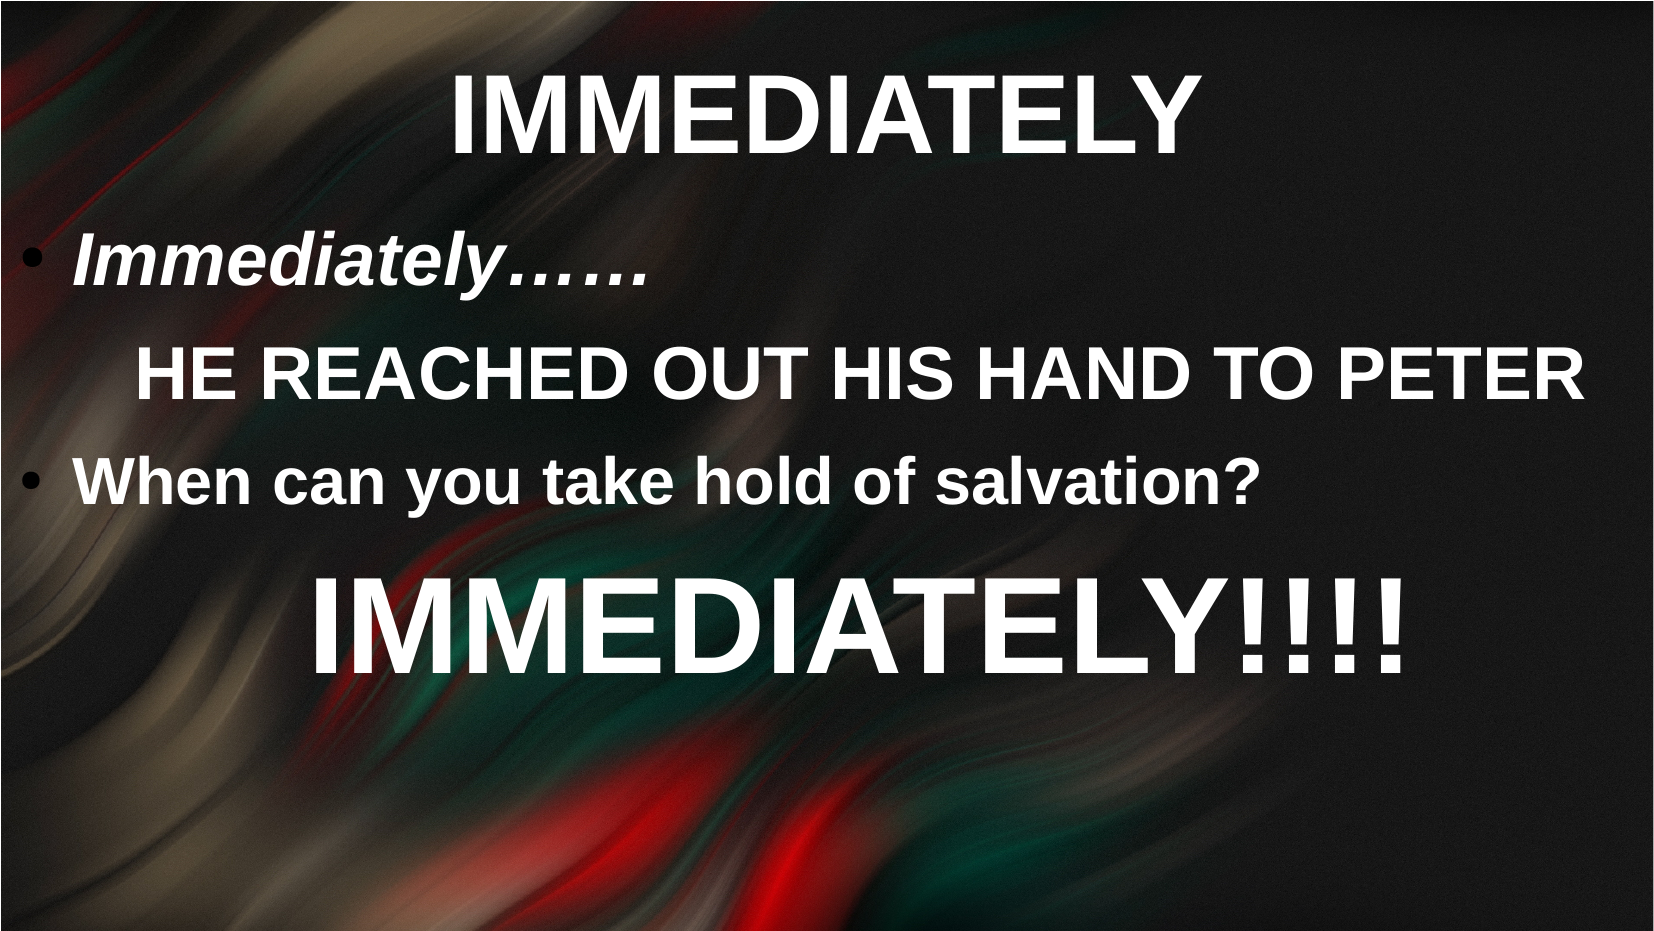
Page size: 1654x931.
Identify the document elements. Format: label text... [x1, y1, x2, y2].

list Immediately…… HE REACHED OUT HIS HAND TO PETER When can you take hold of salvation? IMMEDIATELY!!!! [1, 217, 1651, 916]
picture [1, 1, 1654, 931]
title IMMEDIATELY [82, 37, 1571, 193]
